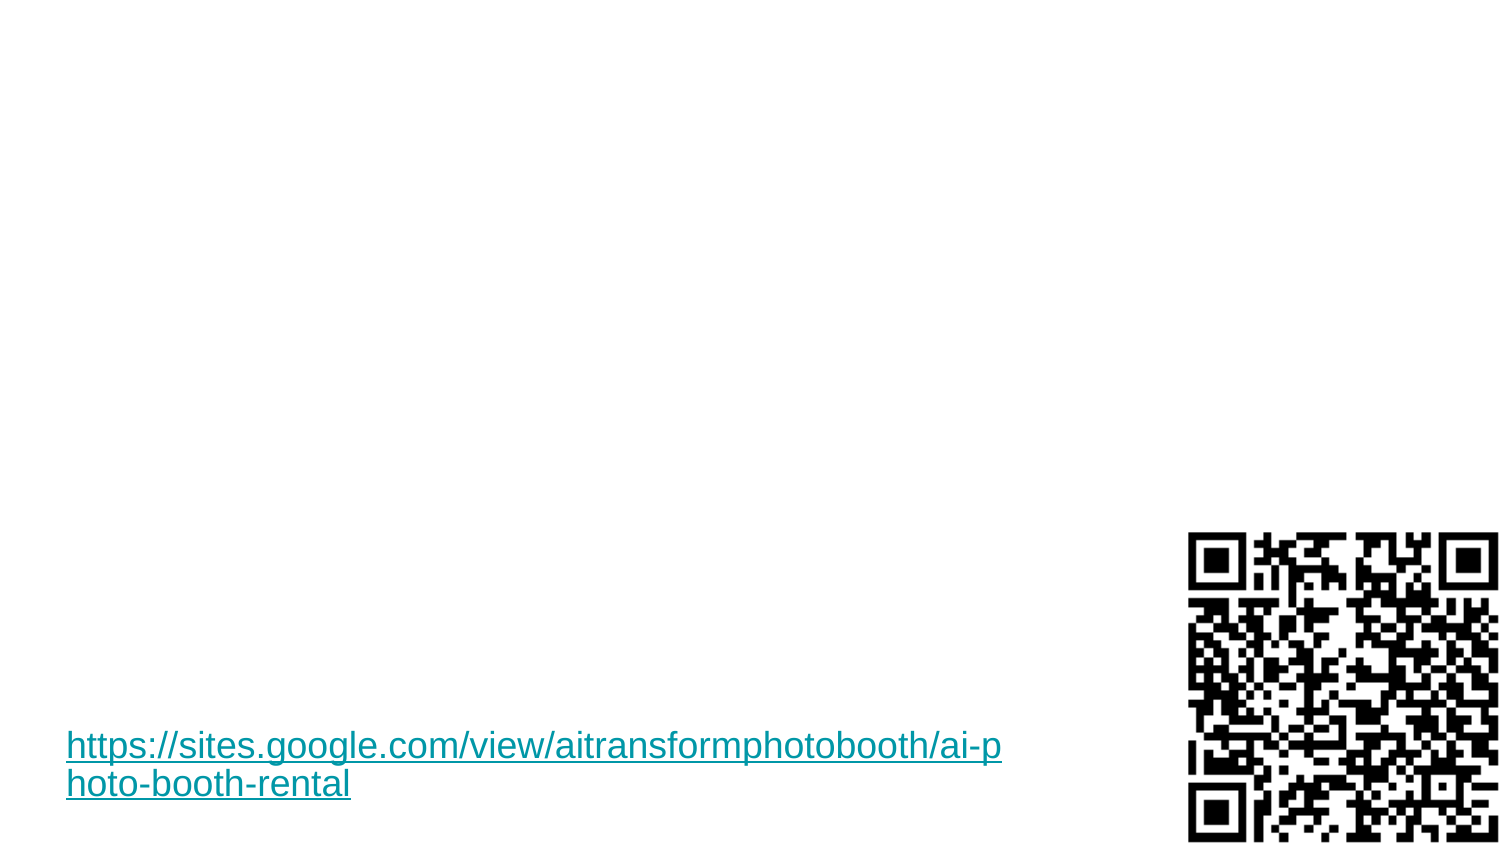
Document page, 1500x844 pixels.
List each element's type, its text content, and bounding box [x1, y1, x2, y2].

picture [1187, 531, 1500, 844]
list https://sites.google.com/view/aitransformphotobooth/ai-photo-booth-rental [51, 694, 1036, 794]
